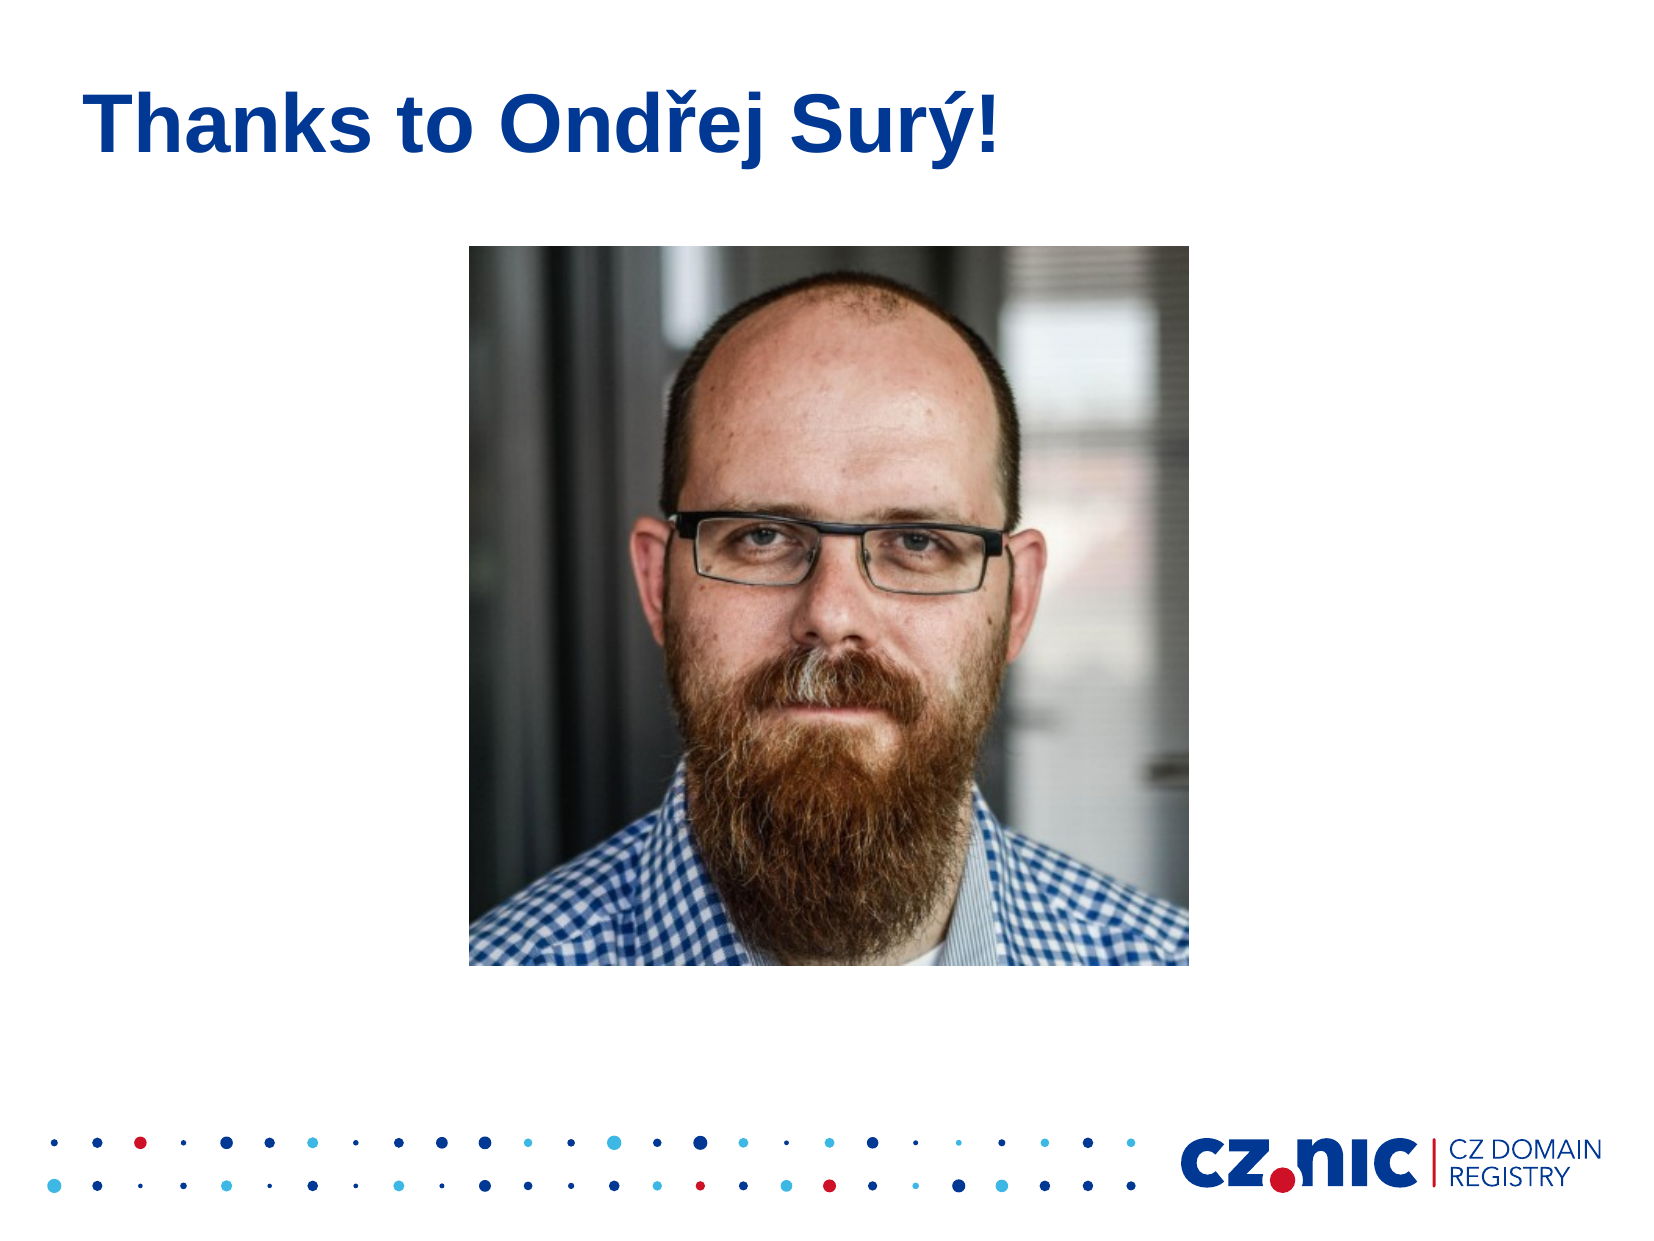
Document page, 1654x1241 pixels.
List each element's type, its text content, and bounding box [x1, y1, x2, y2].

picture [469, 246, 1189, 966]
title Thanks to Ondřej Surý! [82, 70, 1571, 178]
